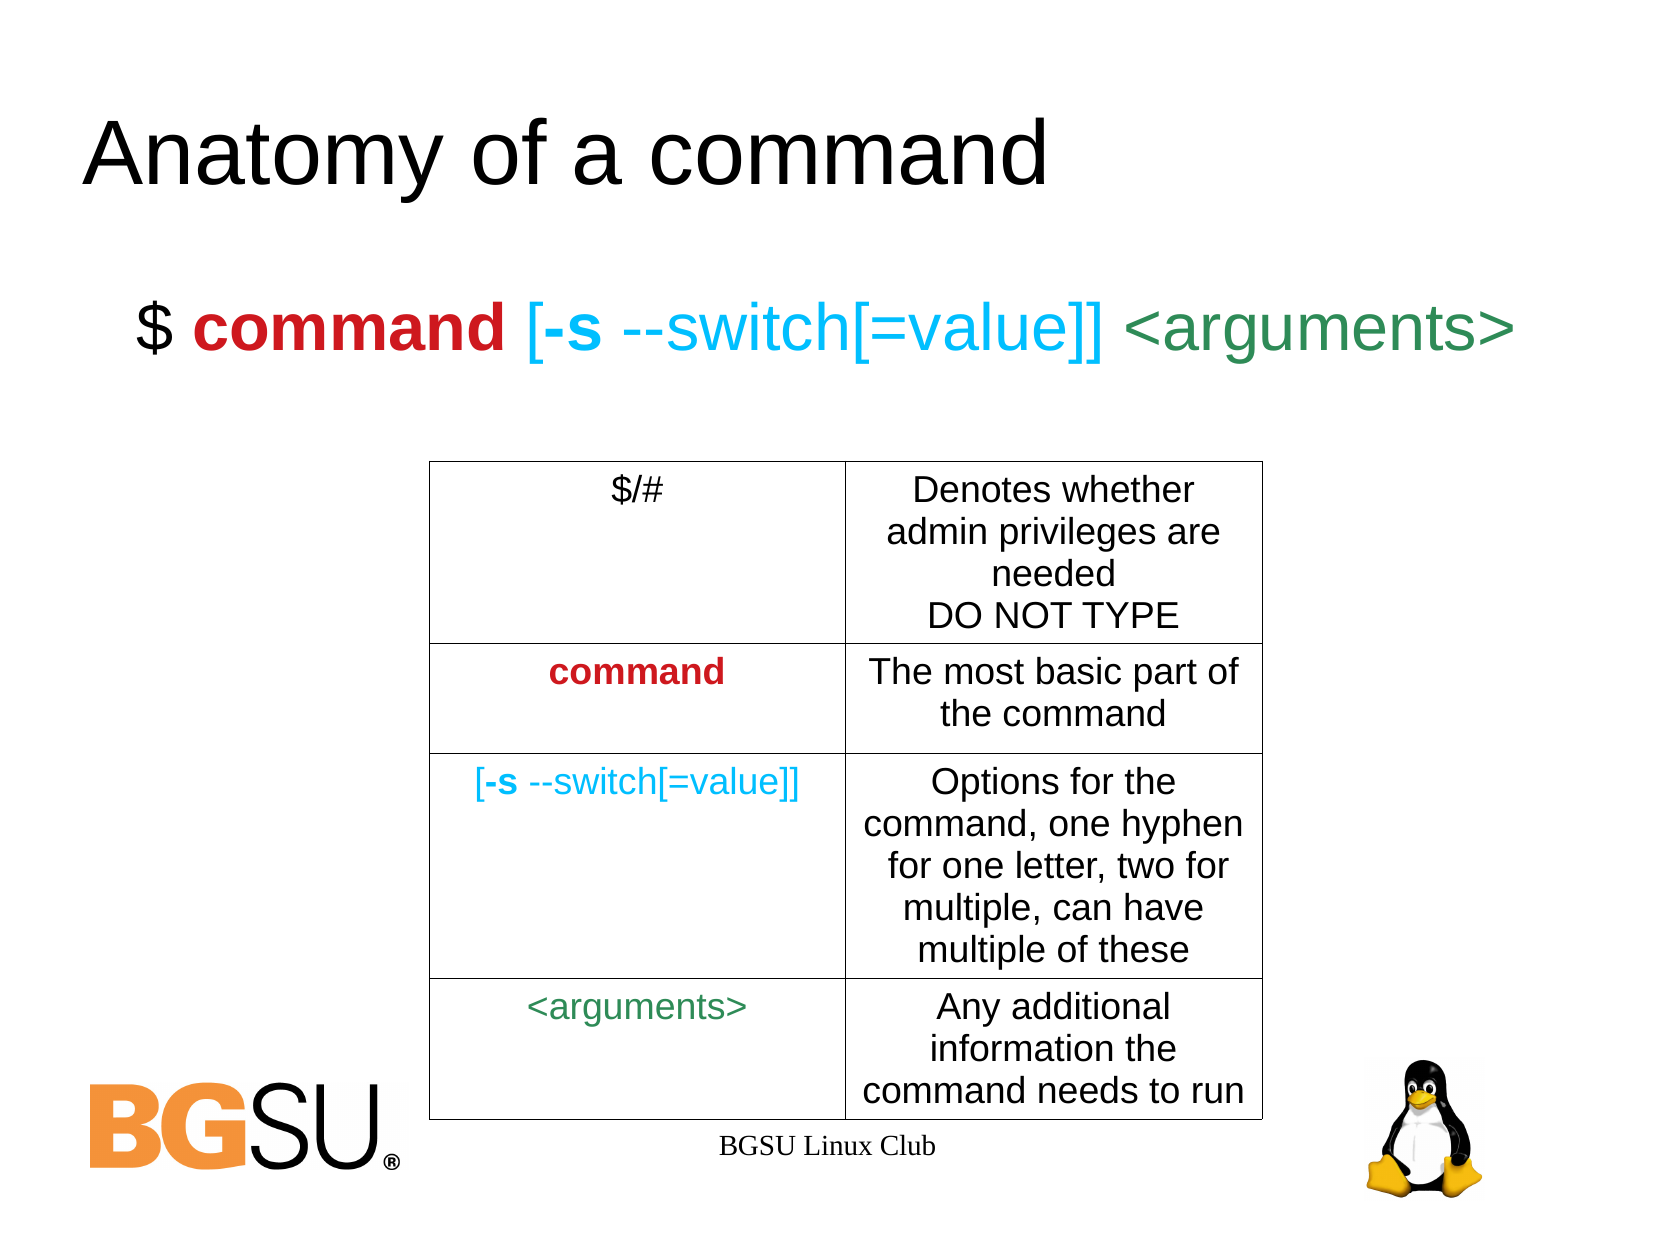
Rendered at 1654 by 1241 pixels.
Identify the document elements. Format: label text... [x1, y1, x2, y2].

table_cell Options for the command, one hyphen for one letter, two for multiple, can have multiple of these [846, 754, 1262, 978]
table_header $/# [430, 462, 845, 643]
list $ command [-s --switch[=value]] <arguments> [82, 290, 1571, 481]
title Anatomy of a command [82, 49, 1571, 257]
picture [1364, 1057, 1485, 1201]
table_cell <arguments> [430, 979, 845, 1119]
table_cell The most basic part of the command [846, 644, 1262, 753]
table_header Denotes whether admin privileges are needed DO NOT TYPE [846, 462, 1262, 643]
table_cell command [430, 644, 845, 753]
footer BGSU Linux Club [565, 1129, 1090, 1216]
table_cell [-s --switch[=value]] [430, 754, 845, 978]
picture [90, 1082, 409, 1170]
table_cell Any additional information the command needs to run [846, 979, 1262, 1119]
